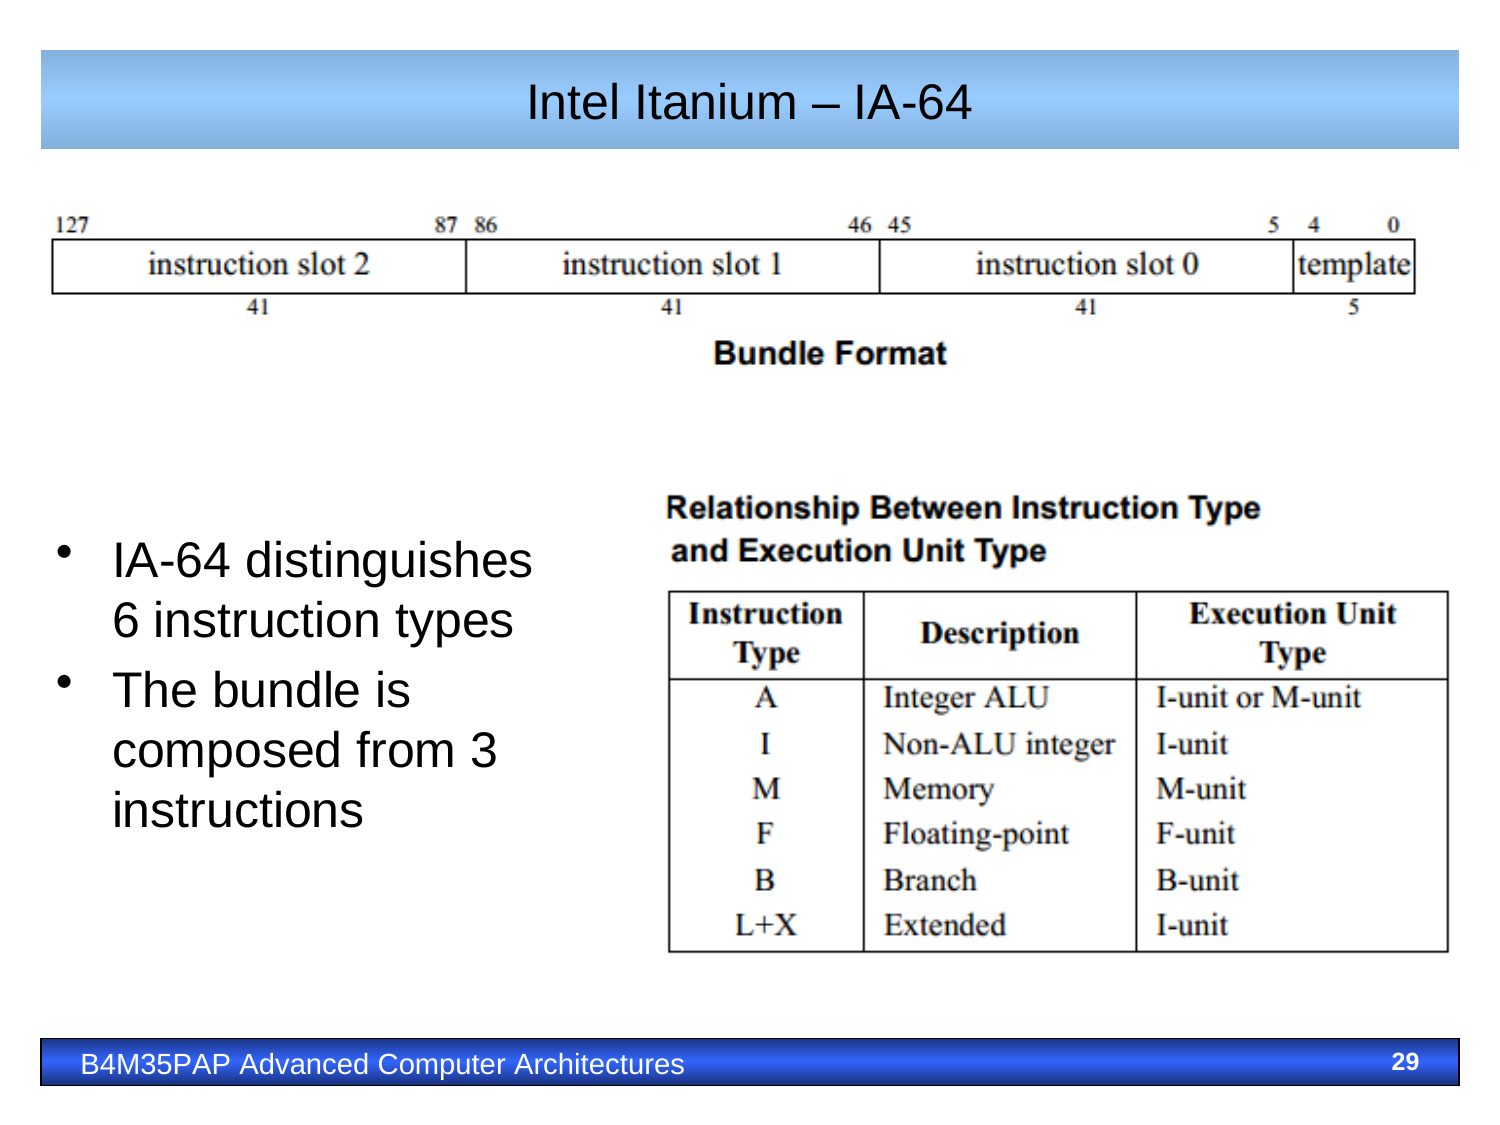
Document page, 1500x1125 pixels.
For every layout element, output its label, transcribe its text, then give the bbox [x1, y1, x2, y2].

list IA-64 distinguishes 6 instruction types The bundle is composed from 3 instructions [40, 519, 633, 868]
picture [657, 486, 1459, 961]
picture [40, 207, 1436, 373]
title Intel Itanium – IA-64 [41, 50, 1459, 149]
